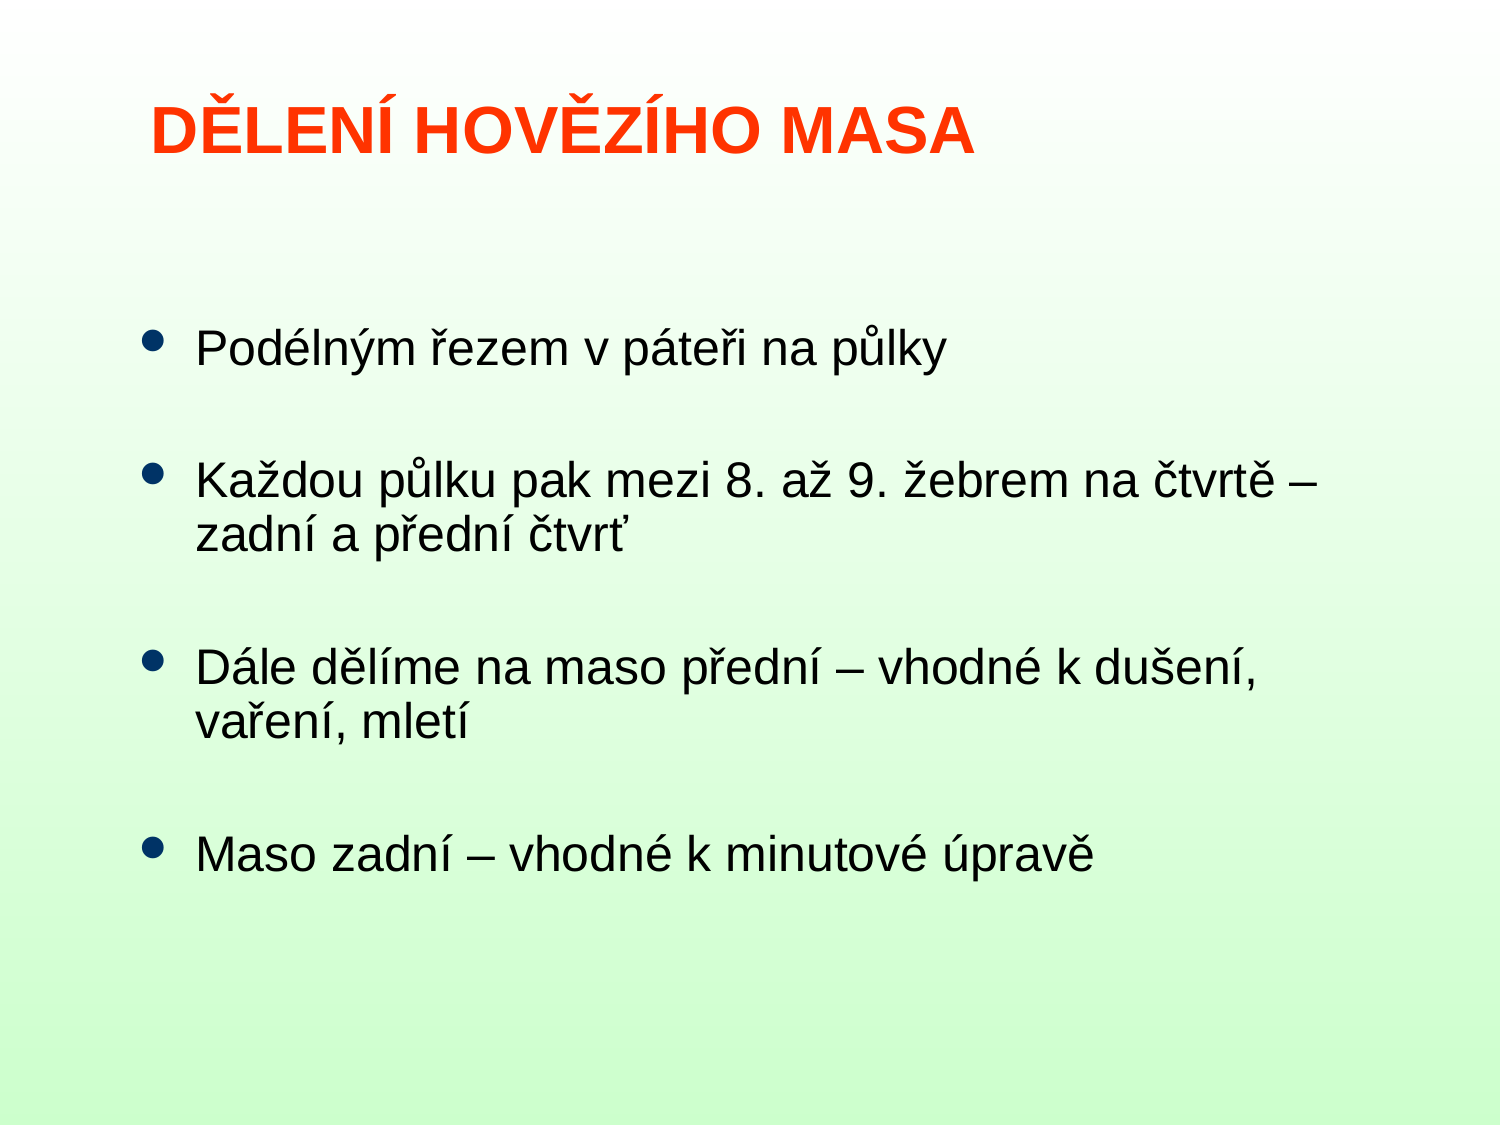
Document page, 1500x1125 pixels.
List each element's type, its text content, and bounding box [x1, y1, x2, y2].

list Podélným řezem v páteři na půlky Každou půlku pak mezi 8. až 9. žebrem na čtvrtě – zadní a přední čtvrť Dále dělíme na maso přední – vhodné k dušení, vaření, mletí Maso zadní – vhodné k minutové úpravě [123, 314, 1386, 926]
title DĚLENÍ HOVĚZÍHO MASA [135, 11, 1413, 176]
